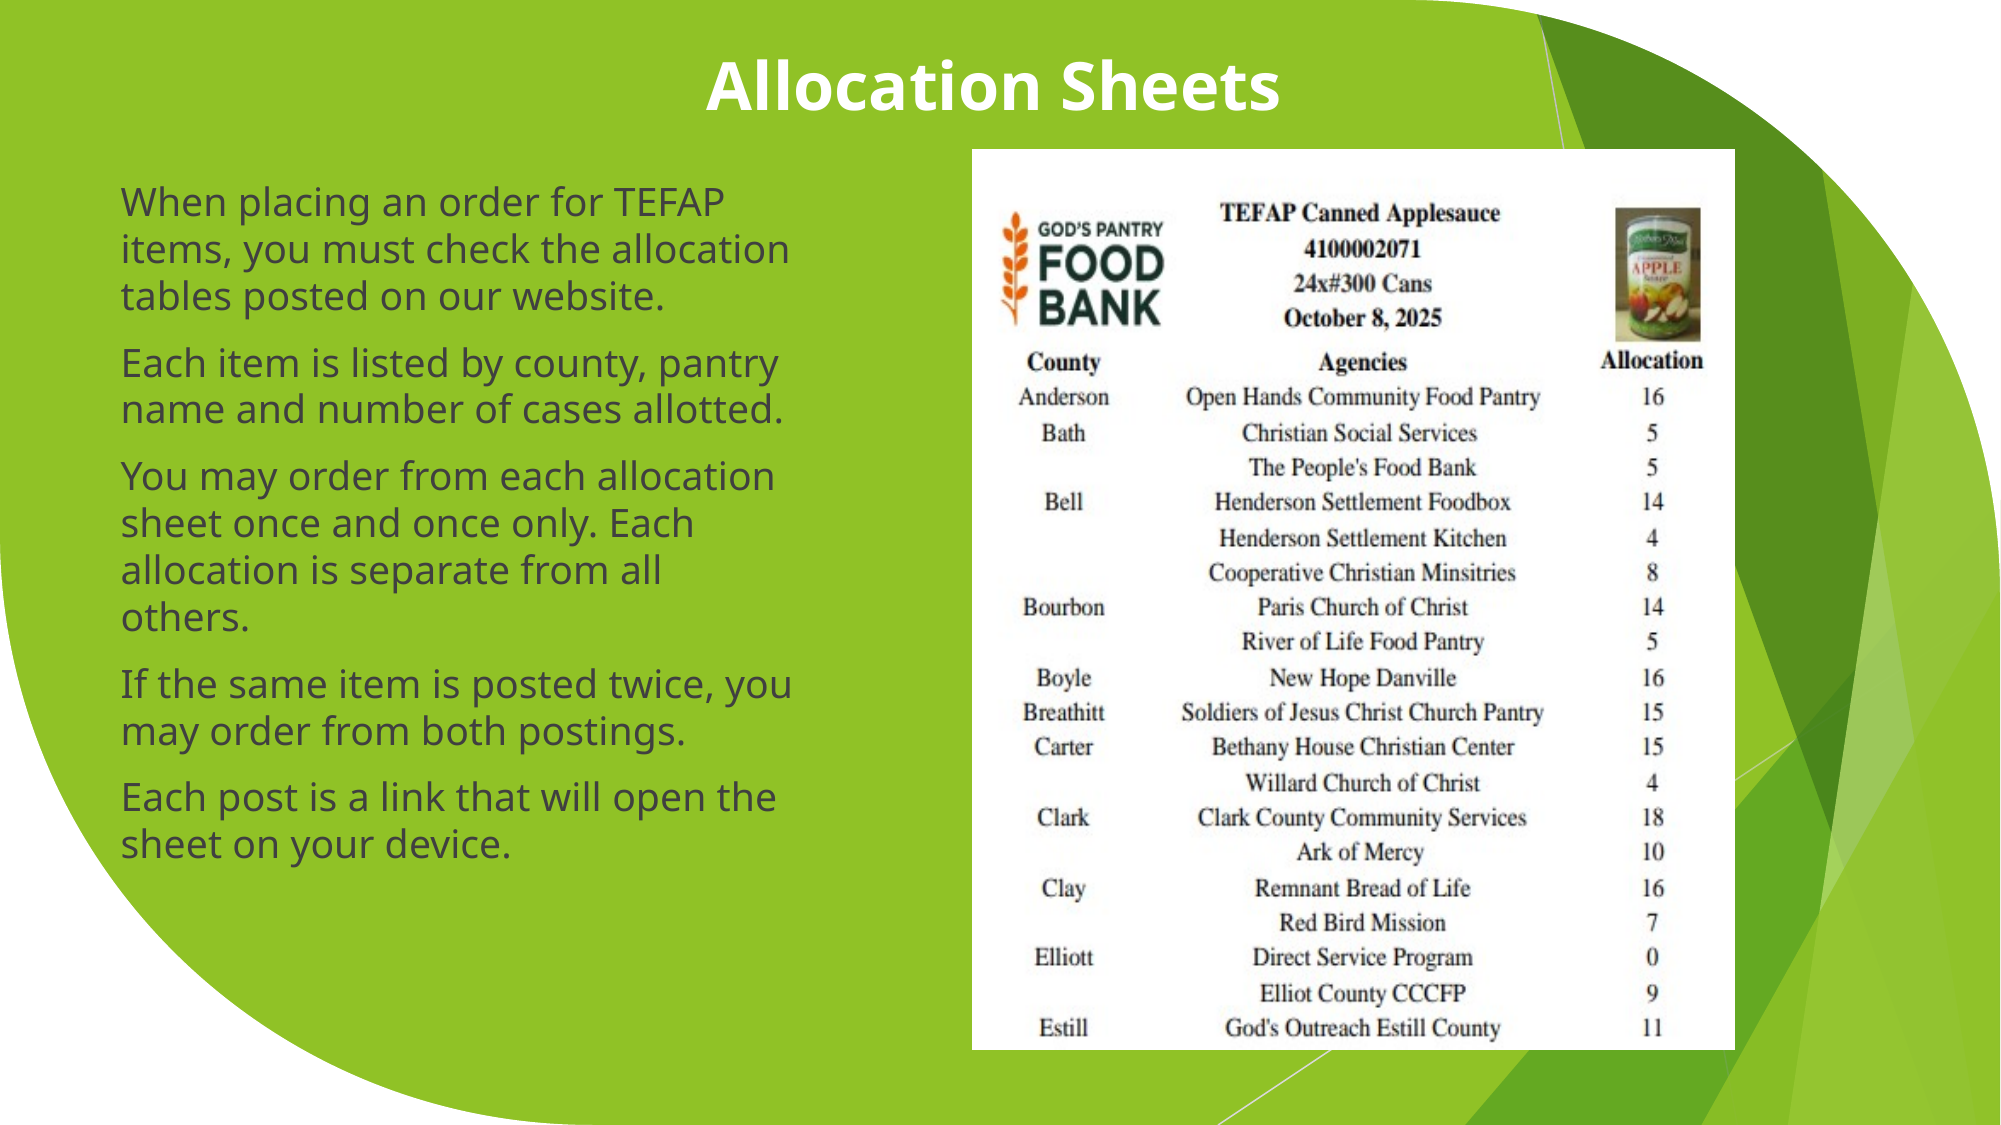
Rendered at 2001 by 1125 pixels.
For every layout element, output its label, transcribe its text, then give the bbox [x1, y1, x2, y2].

picture [972, 149, 1735, 1050]
title Allocation Sheets [191, 0, 1798, 131]
list When placing an order for TEFAP items, you must check the allocation tables posted on our website. Each item is listed by county, pantry name and number of cases allotted. You may order from each allocation sheet once and once only. Each allocation is separate from all others. If the same item is posted twice, you may order from both postings. Each post is a link that will open the sheet on your device. [105, 169, 815, 879]
